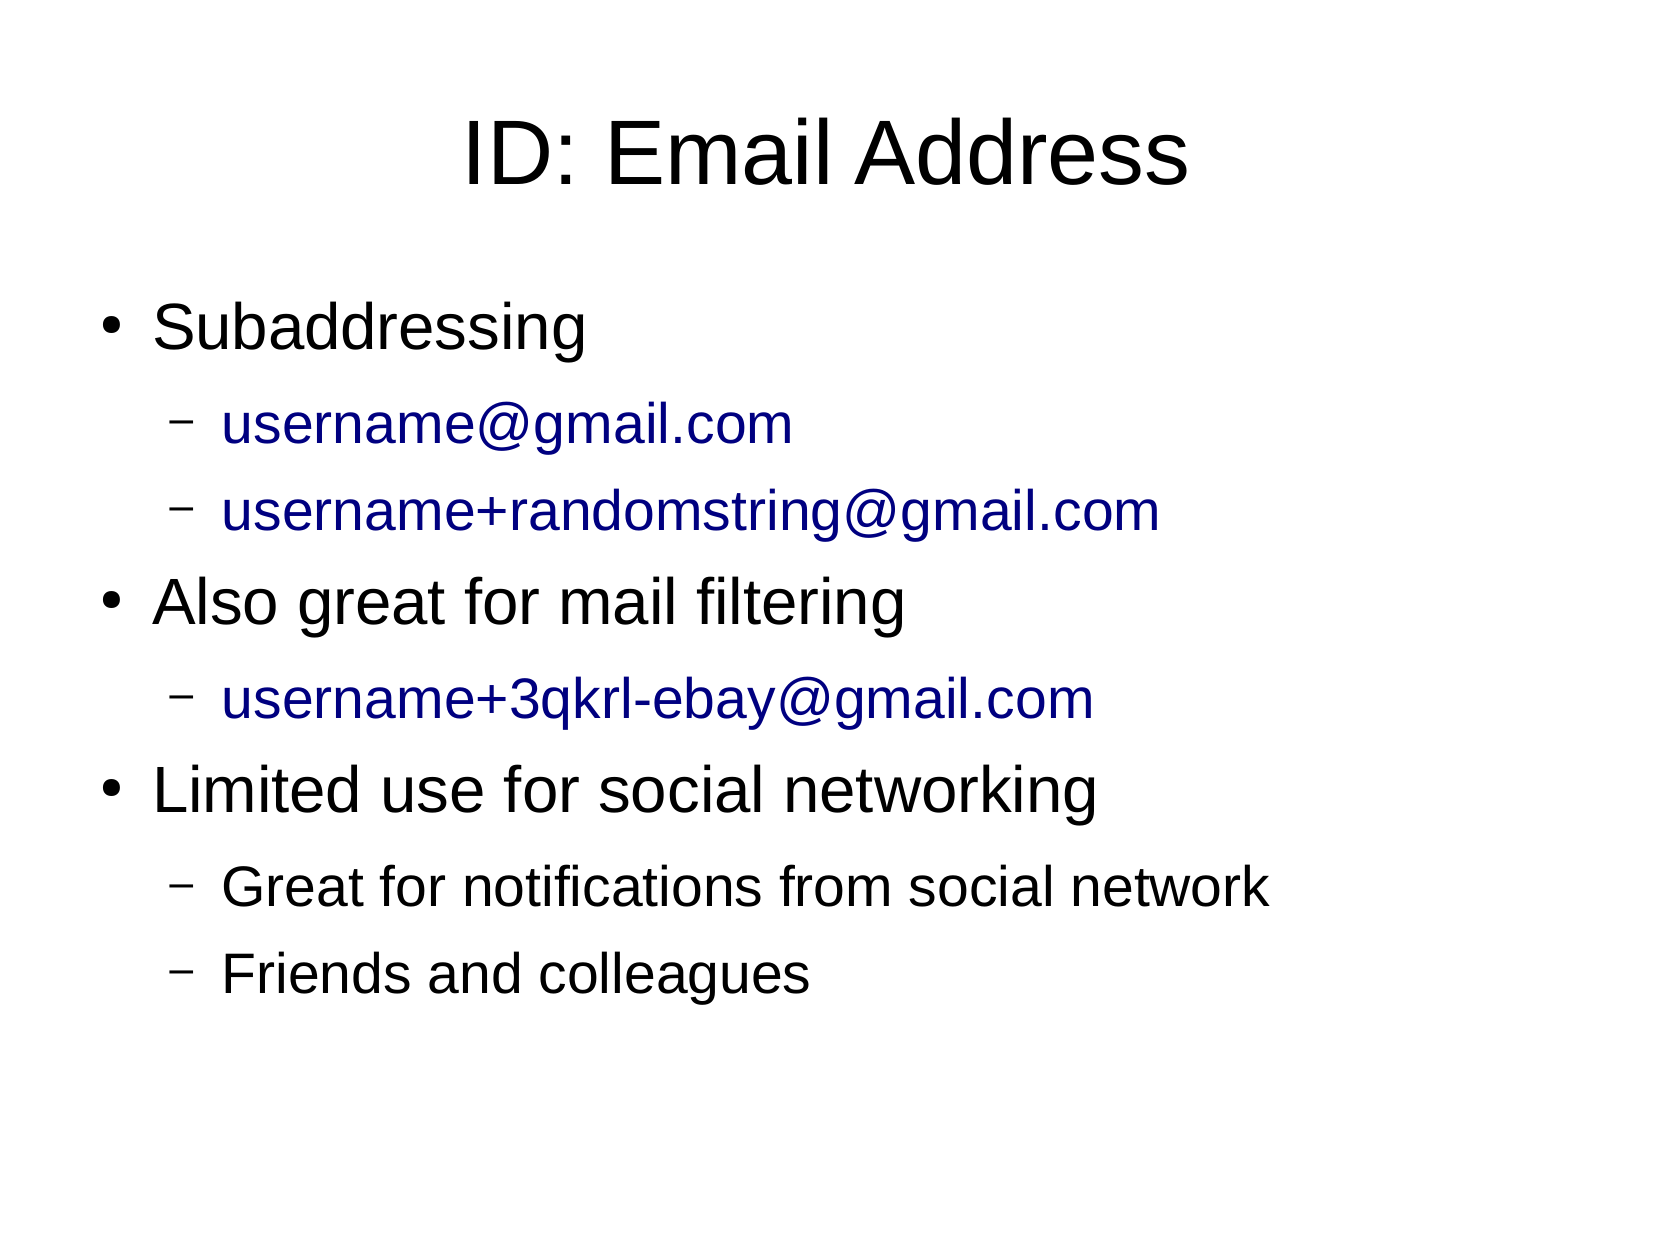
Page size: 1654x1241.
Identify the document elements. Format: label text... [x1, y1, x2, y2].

list Subaddressing username@gmail.com username+randomstring@gmail.com Also great for mail filtering username+3qkrl-ebay@gmail.com Limited use for social networking Great for notifications from social network Friends and colleagues [82, 290, 1538, 1010]
title ID: Email Address [82, 49, 1571, 257]
